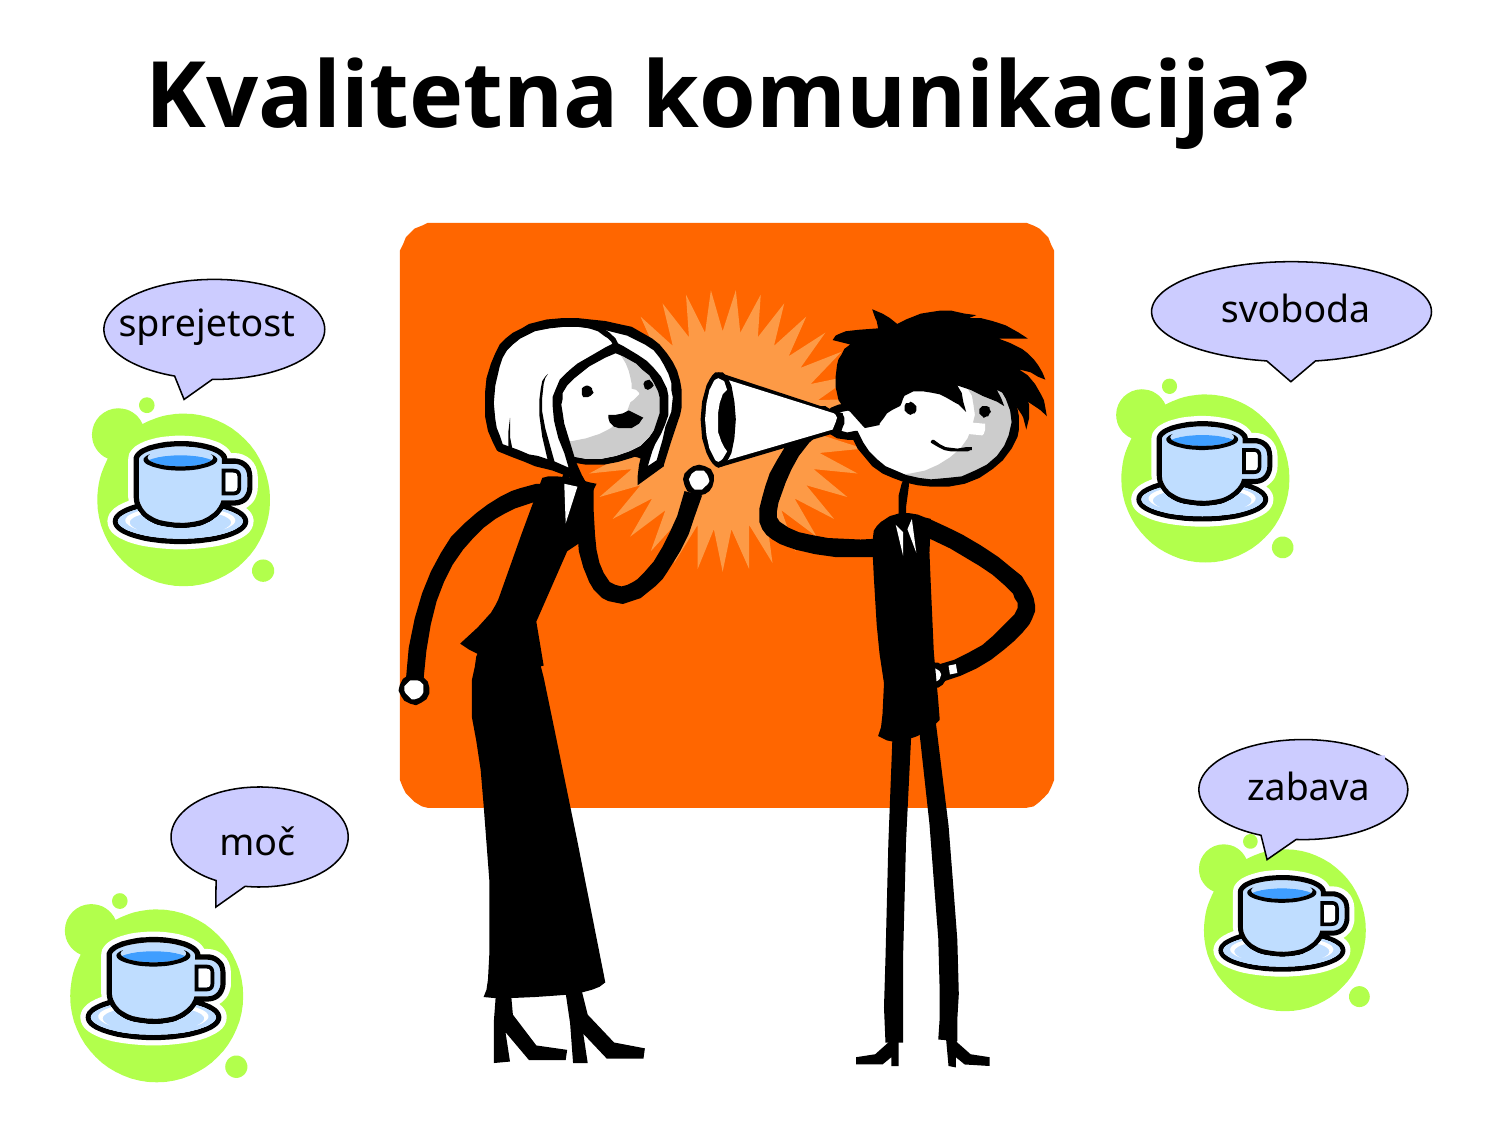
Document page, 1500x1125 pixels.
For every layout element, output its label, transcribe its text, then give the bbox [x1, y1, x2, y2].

picture [64, 893, 248, 1083]
picture [395, 219, 1058, 1071]
picture [1116, 378, 1294, 563]
picture [91, 397, 275, 587]
text_box moč [204, 810, 311, 871]
title Kvalitetna komunikacija? [64, 0, 1415, 185]
text_box [115, 352, 313, 400]
text_box [171, 786, 349, 908]
picture [1198, 834, 1370, 1012]
text_box svoboda [1206, 277, 1386, 339]
text_box zabava [1232, 755, 1385, 816]
text_box [1151, 261, 1432, 382]
text_box sprejetost [103, 291, 321, 352]
text_box [143, 279, 286, 291]
text_box [321, 316, 325, 343]
text_box [1198, 739, 1408, 860]
